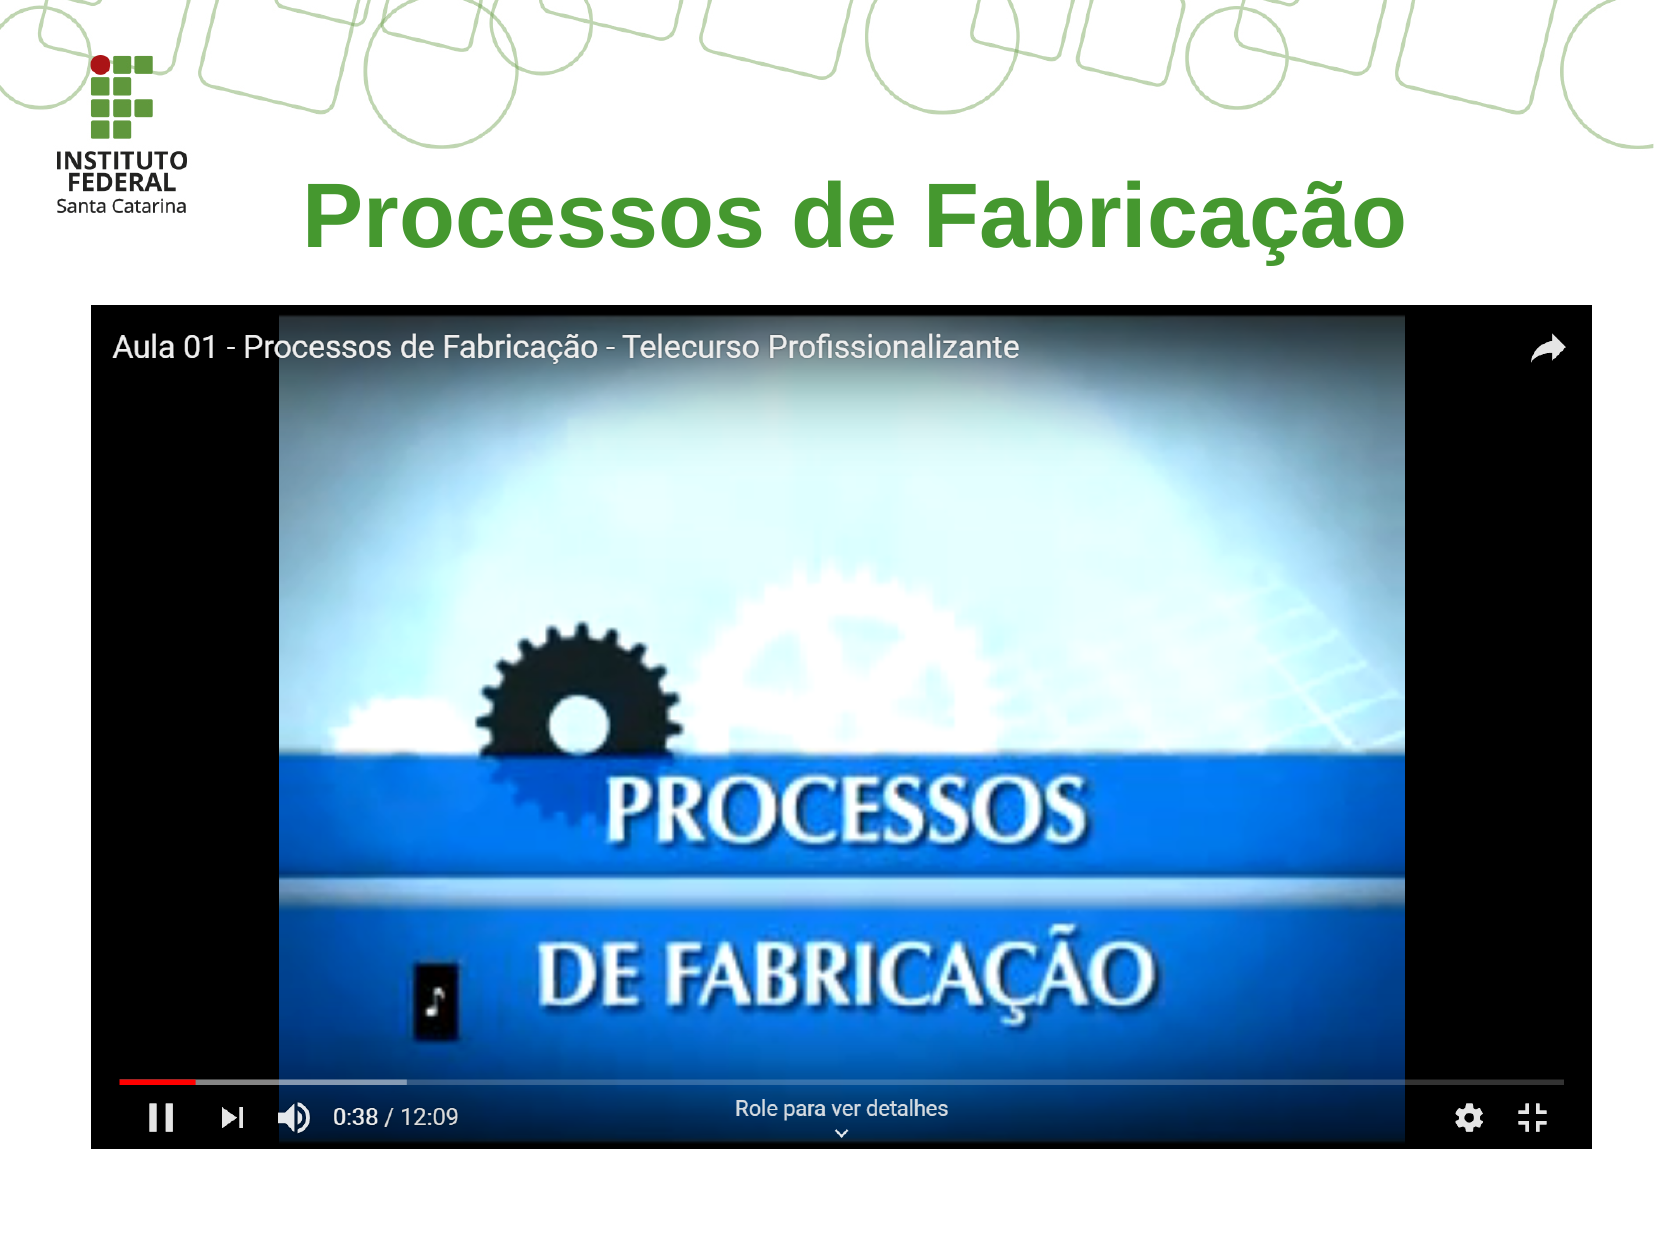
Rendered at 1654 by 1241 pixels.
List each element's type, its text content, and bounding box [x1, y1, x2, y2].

picture [0, 0, 1654, 1169]
title Processos de Fabricação [212, 111, 1524, 305]
